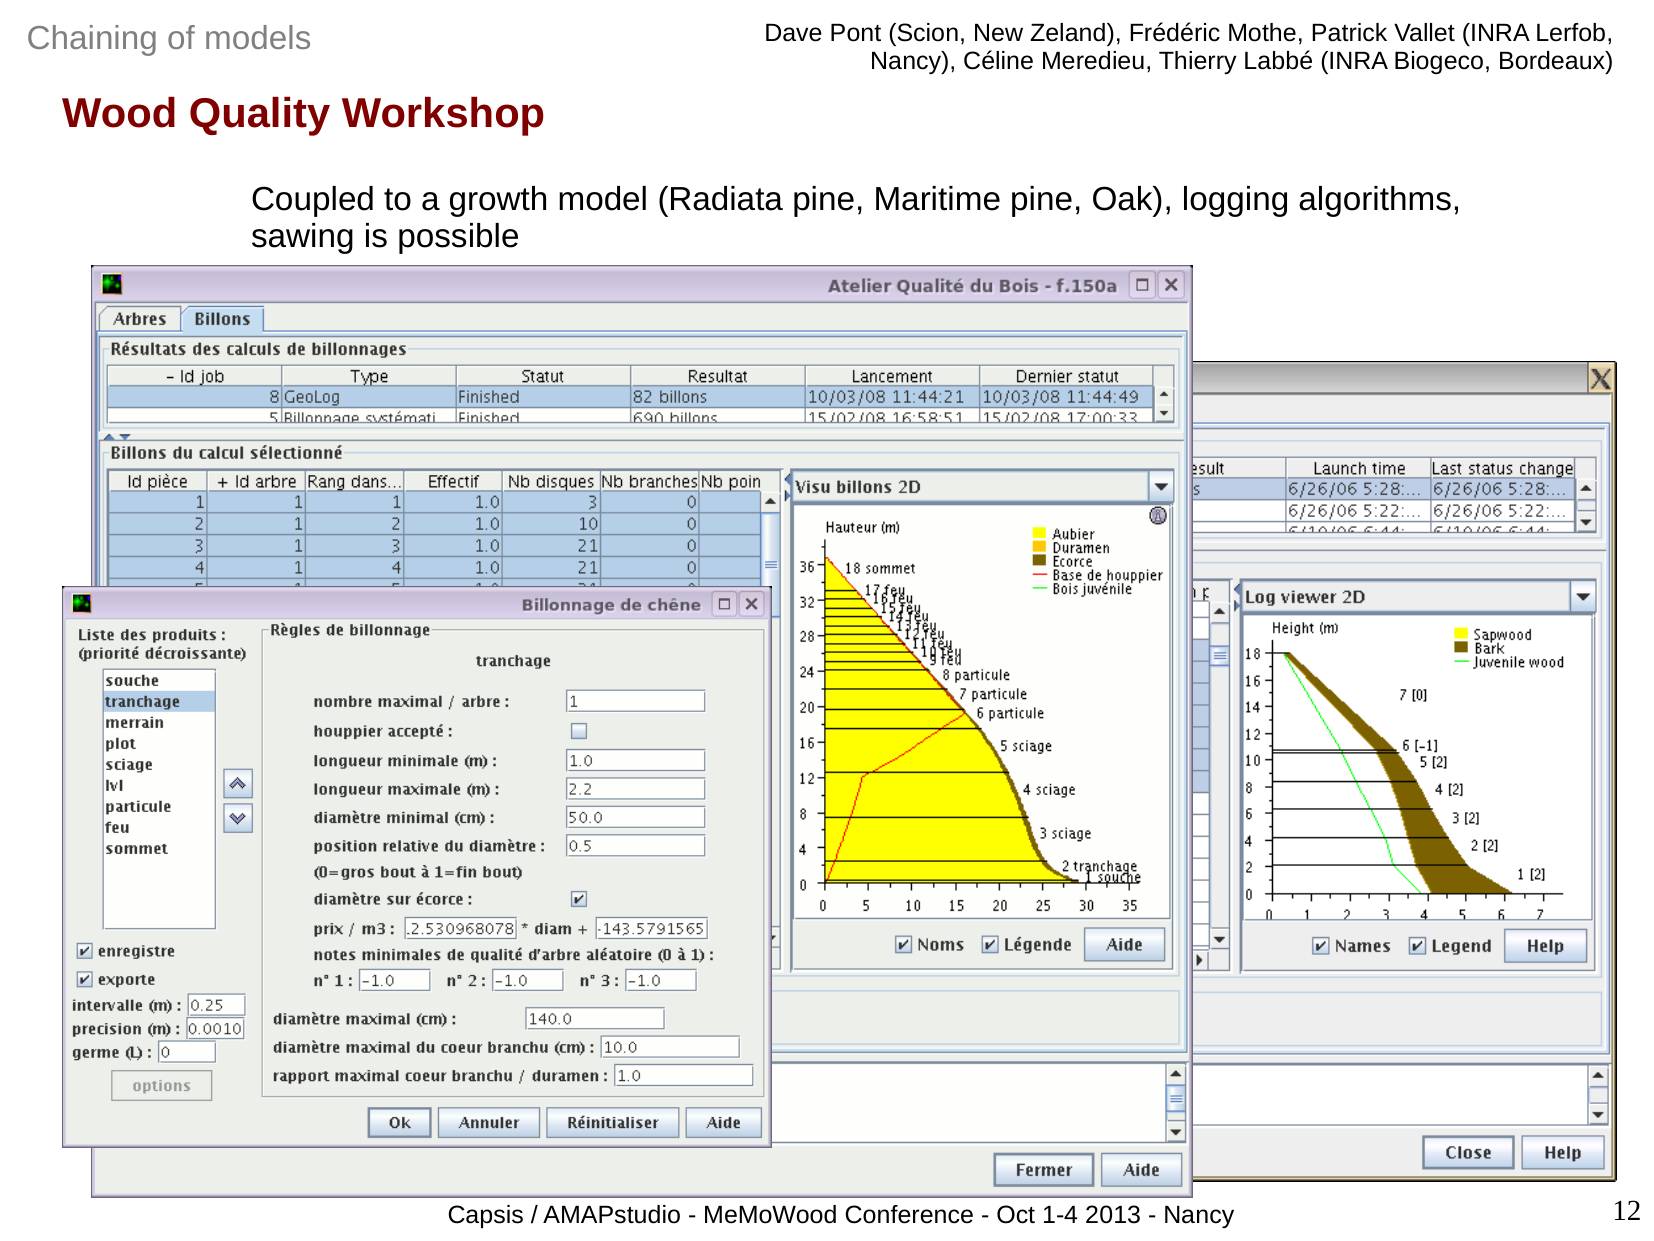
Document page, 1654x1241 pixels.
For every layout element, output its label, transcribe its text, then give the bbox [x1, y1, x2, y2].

text_box Capsis / AMAPstudio - MeMoWood Conference - Oct 1-4 2013 - Nancy [307, 1192, 1377, 1236]
text_box Wood Quality Workshop [47, 82, 1418, 144]
text_box Chaining of models [11, 11, 426, 64]
picture [62, 265, 1617, 1198]
text_box Coupled to a growth model (Radiata pine, Maritime pine, Oak), logging algorithms, sawing is possible [236, 171, 1565, 260]
text_box Dave Pont (Scion, New Zeland), Frédéric Mothe, Patrick Vallet (INRA Lerfob, Nancy), Céline Meredieu, Thierry Labbé (INRA Biogeco, Bordeaux) [649, 11, 1630, 83]
